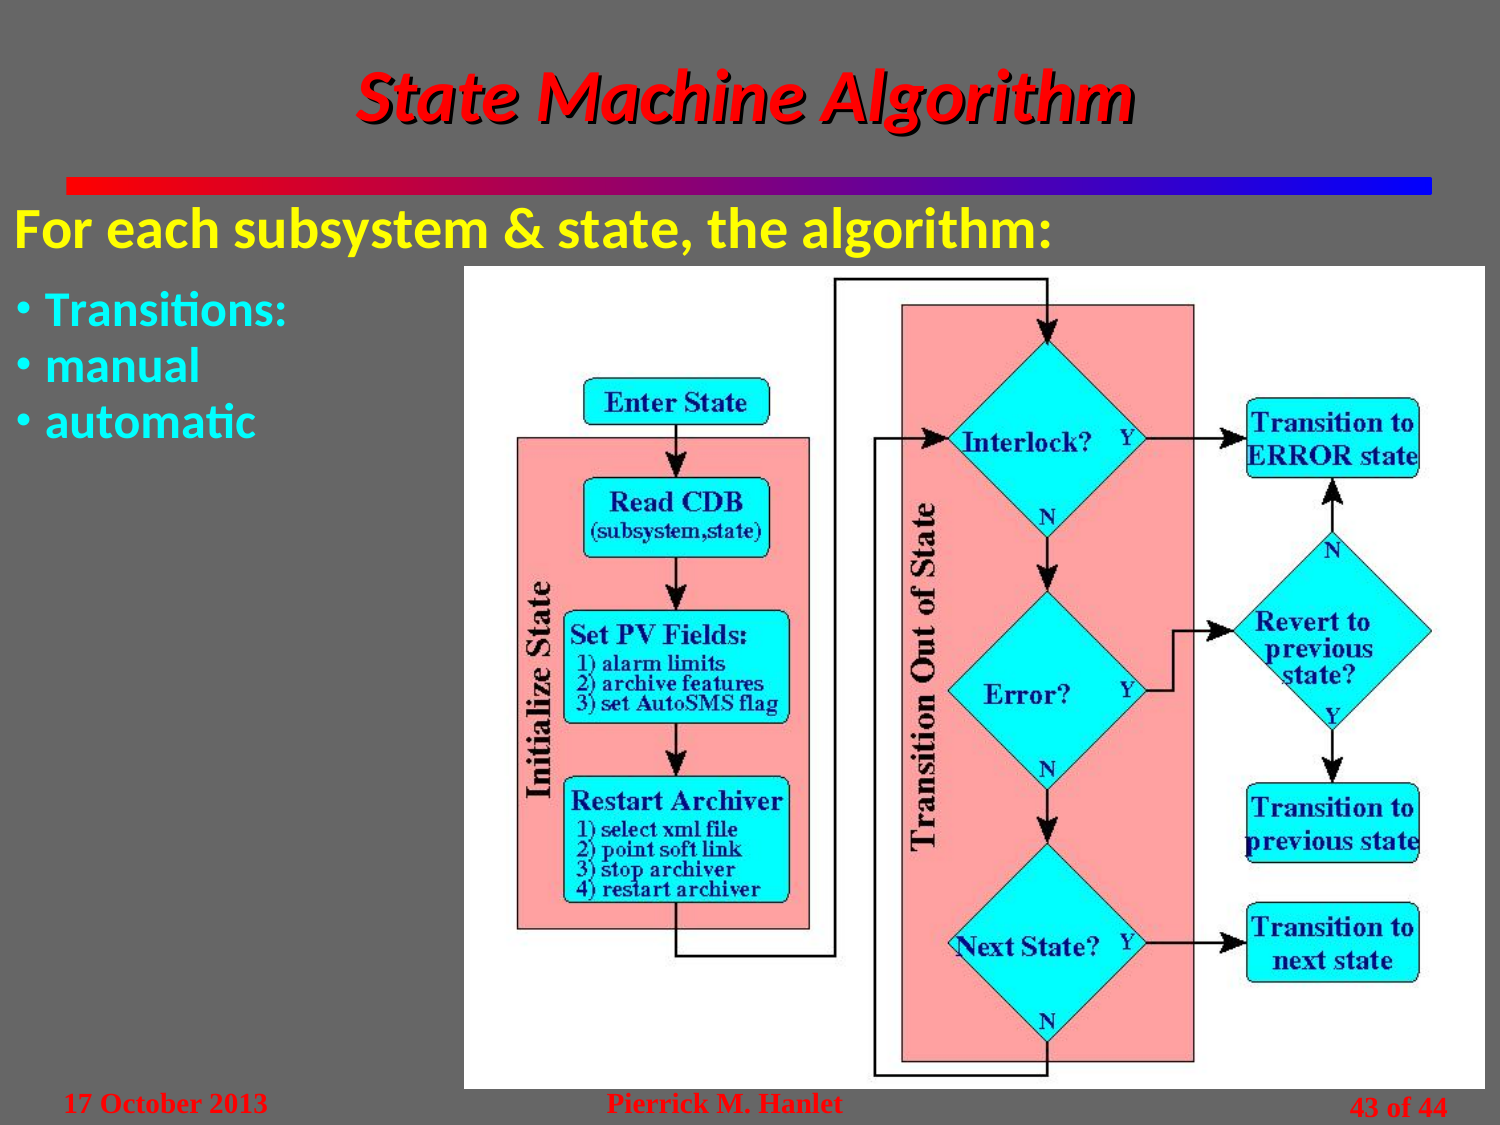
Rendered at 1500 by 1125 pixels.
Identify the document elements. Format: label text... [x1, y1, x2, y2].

text_box For each subsystem & state, the algorithm: [0, 189, 1500, 303]
picture [464, 266, 1485, 1089]
title State Machine Algorithm [234, 0, 1259, 189]
text_box Transitions: manual automatic [0, 274, 448, 491]
